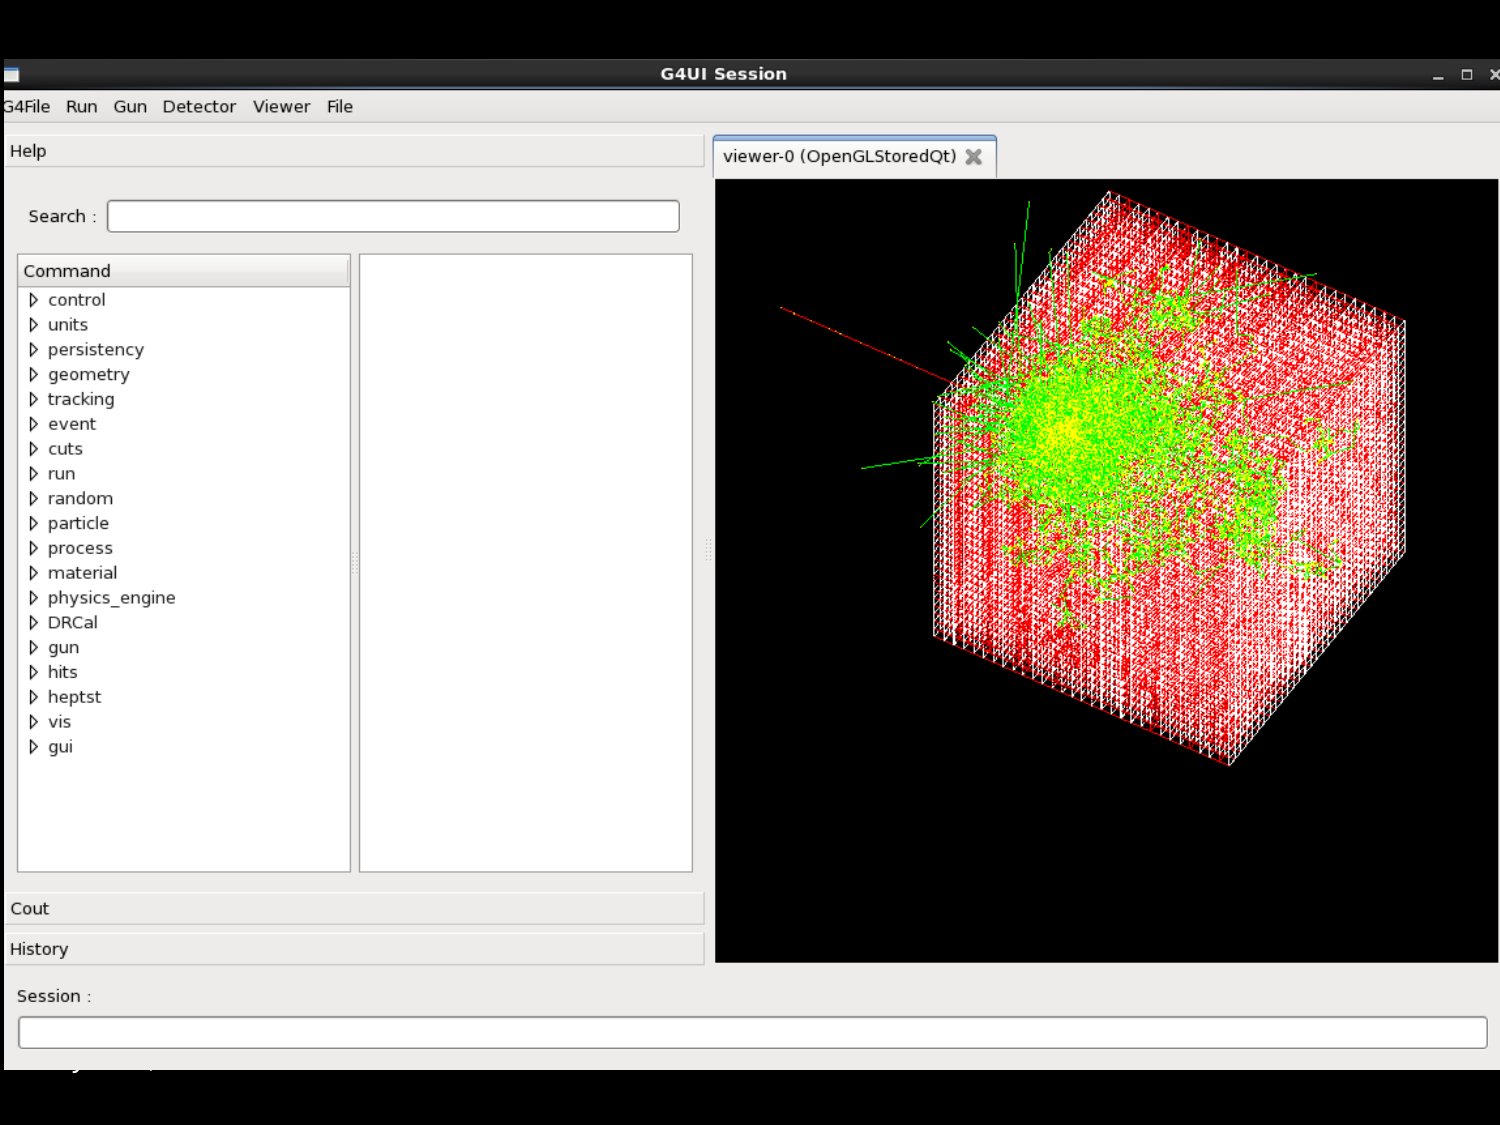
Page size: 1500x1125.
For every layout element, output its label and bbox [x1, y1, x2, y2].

picture [4, 59, 1500, 1070]
